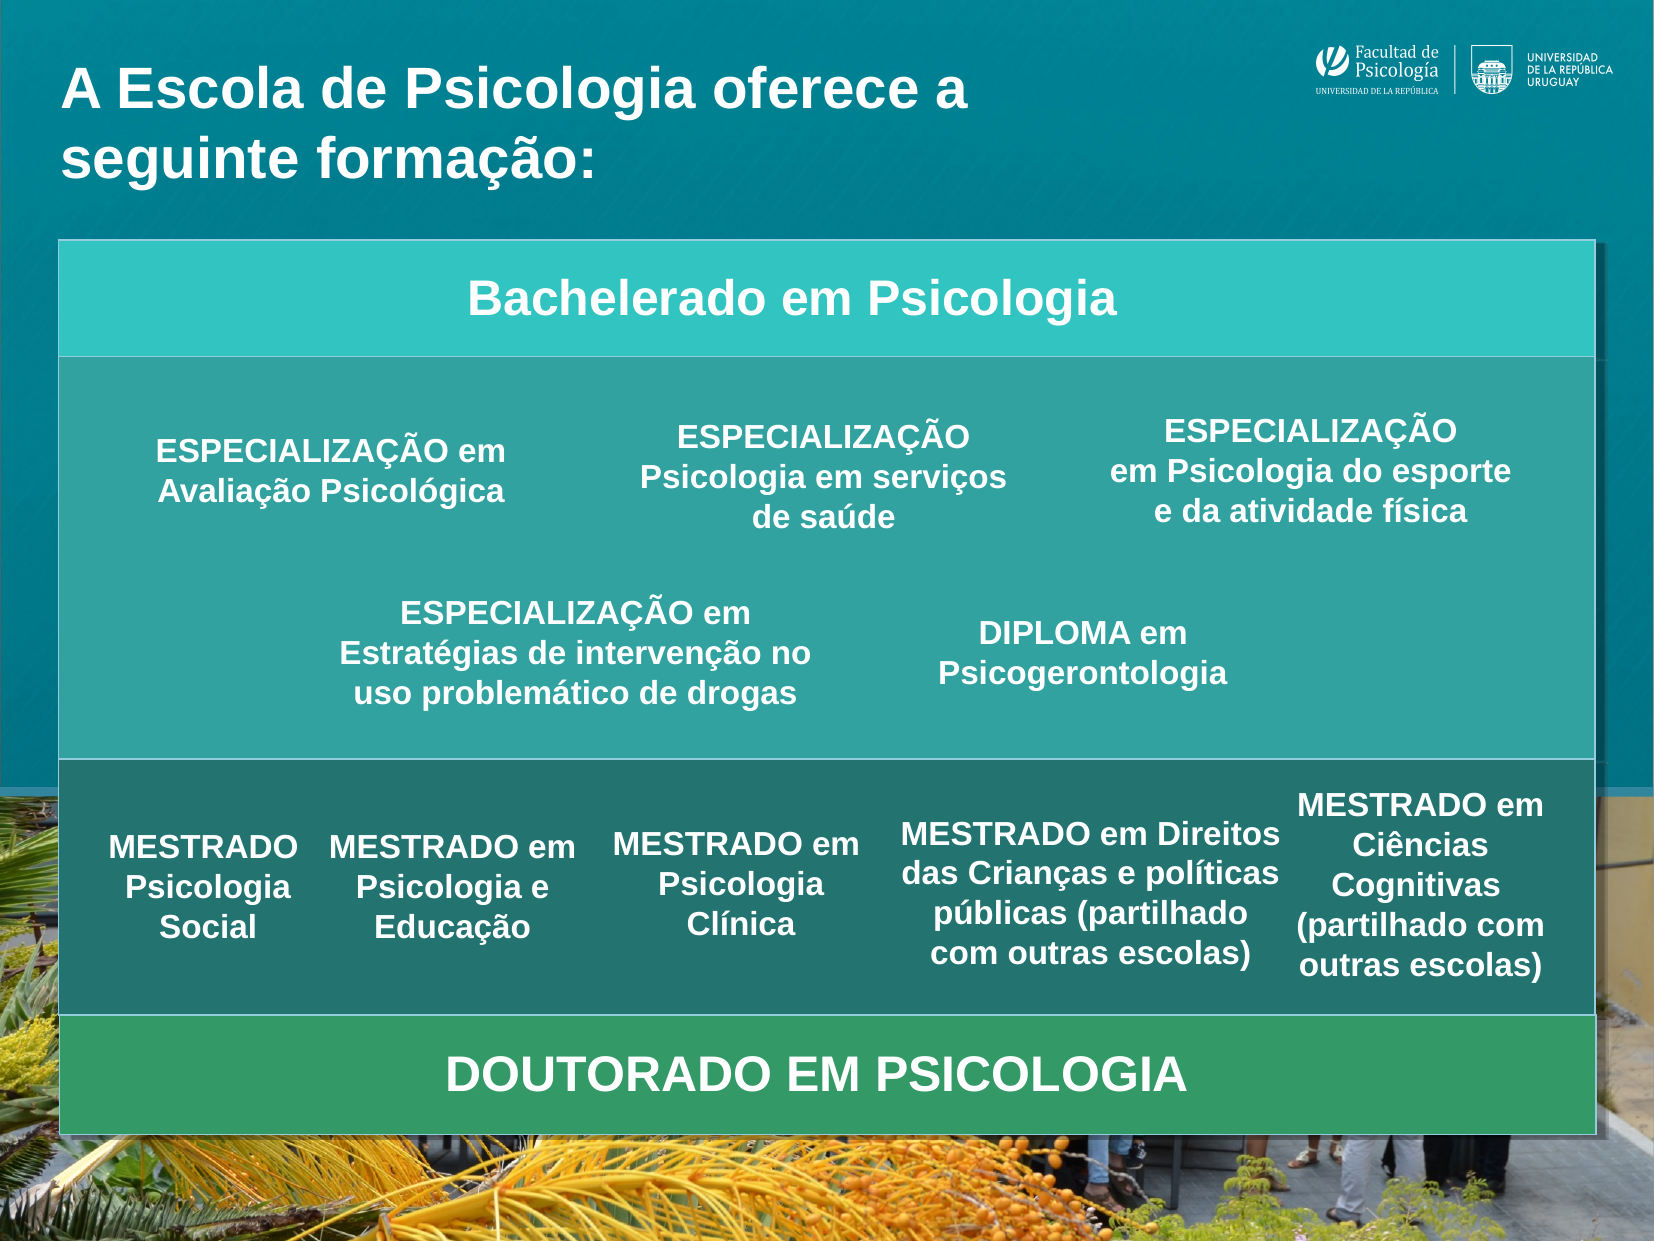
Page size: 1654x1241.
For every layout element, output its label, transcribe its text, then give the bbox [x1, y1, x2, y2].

text_box MESTRADO em Ciências Cognitivas (partilhado com outras escolas) [1275, 775, 1567, 991]
text_box MESTRADO em Direitos das Crianças e políticas públicas (partilhado com outras escolas) [882, 803, 1275, 980]
text_box DIPLOMA em Psicogerontologia [897, 603, 1269, 699]
text_box [58, 239, 1596, 1135]
text_box MESTRADO Psicologia Social [38, 817, 303, 953]
picture [0, 0, 1654, 787]
text_box ESPECIALIZAÇÃO em Psicologia do esporte e da atividade física [1086, 401, 1536, 537]
text_box Bachelerado em Psicologia [452, 257, 1133, 333]
picture [0, 797, 1654, 1241]
text_box MESTRADO em Psicologia Clínica [595, 814, 882, 951]
text_box A Escola de Psicologia oferece a seguinte formação: [45, 42, 1105, 202]
text_box ESPECIALIZAÇÃO Psicologia em serviços de saúde [614, 408, 1034, 544]
text_box ESPECIALIZAÇÃO em Estratégias de intervenção no uso problemático de drogas [312, 583, 839, 719]
text_box DOUTORADO EM PSICOLOGIA [59, 1033, 1576, 1110]
text_box ESPECIALIZAÇÃO em Avaliação Psicológica [132, 421, 530, 517]
text_box MESTRADO em Psicologia e Educação [303, 817, 603, 953]
